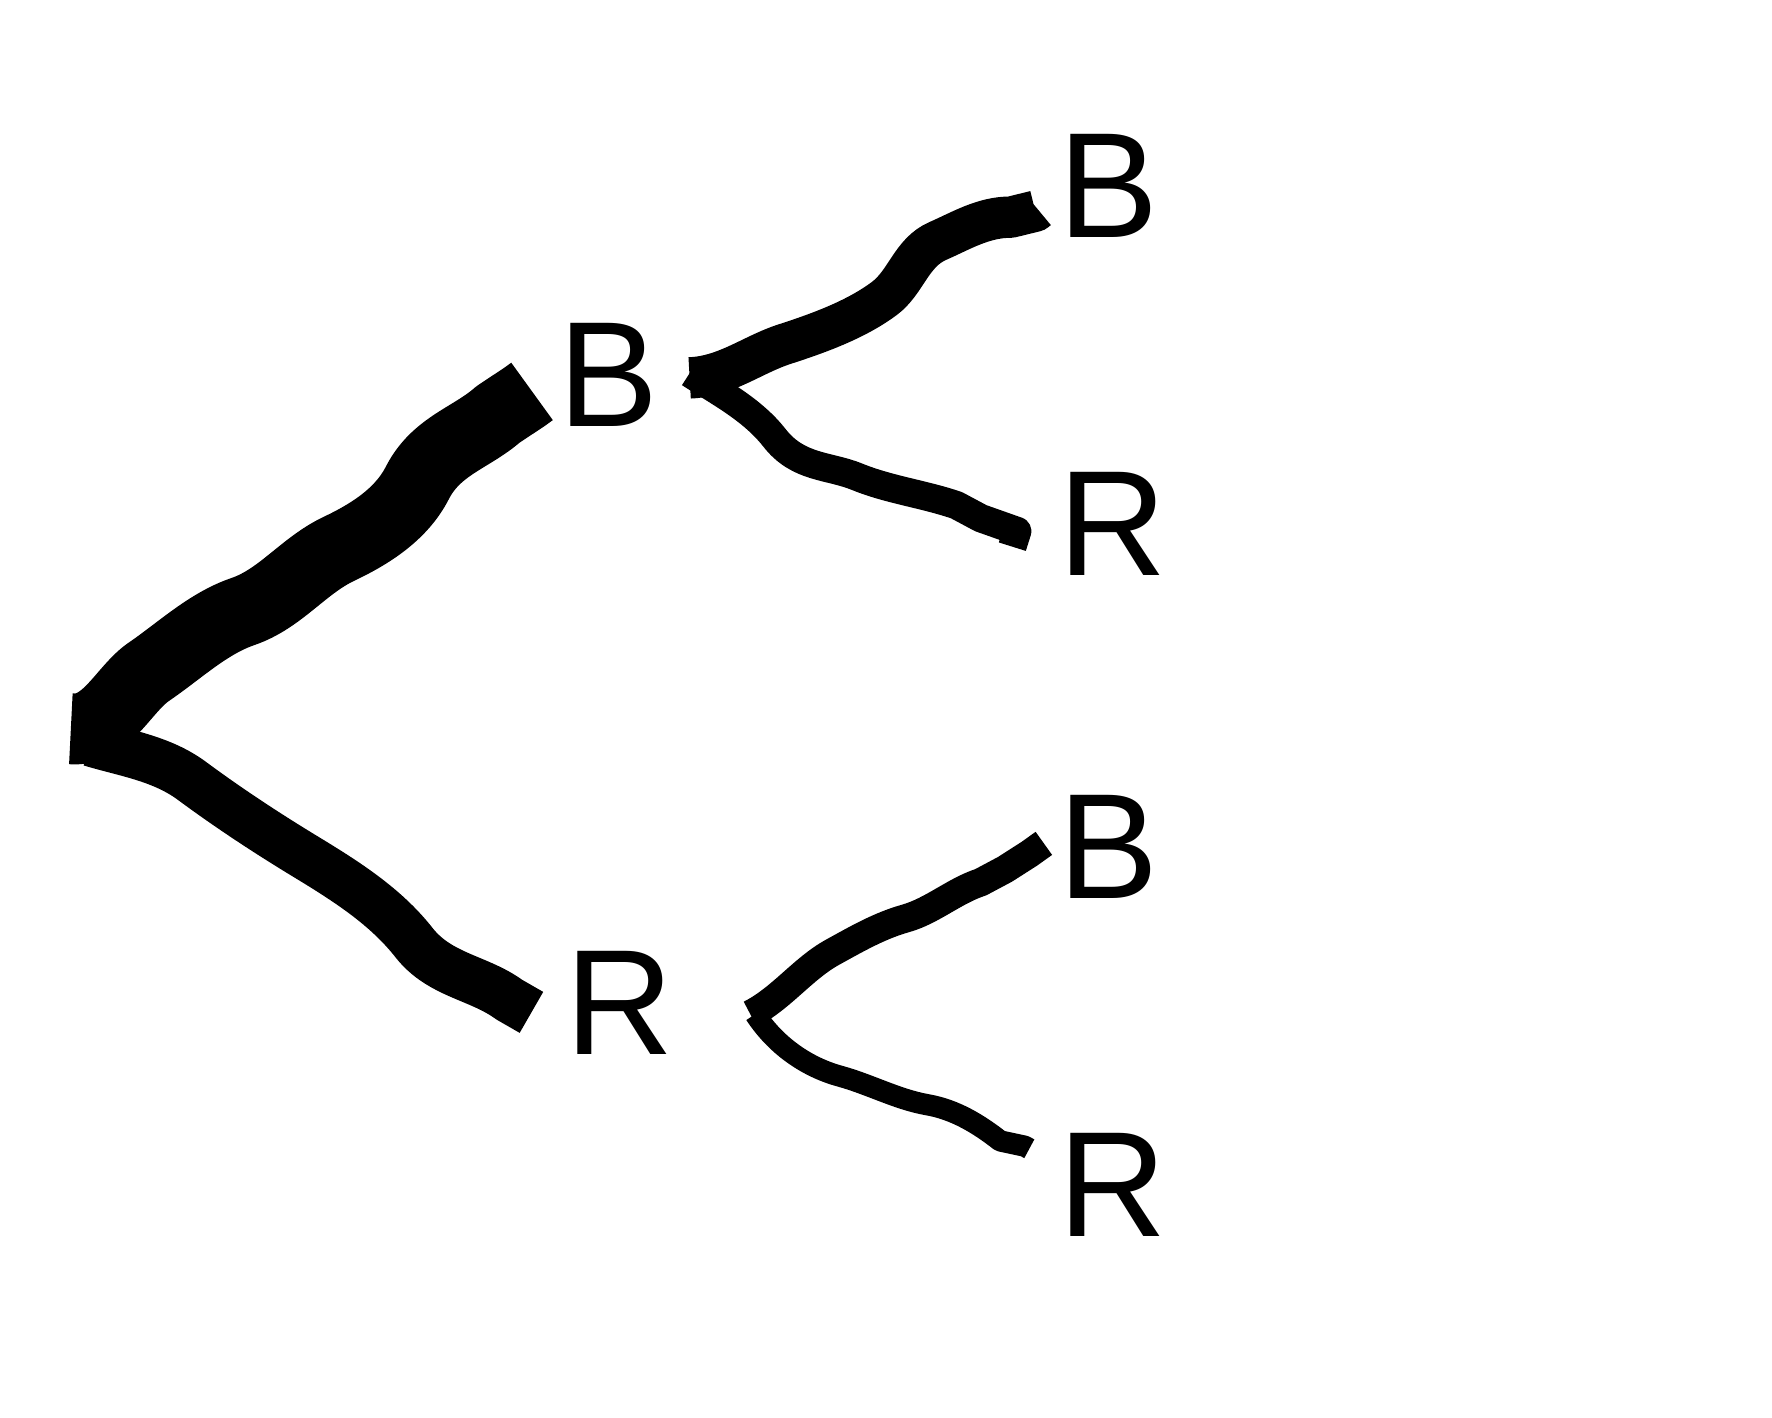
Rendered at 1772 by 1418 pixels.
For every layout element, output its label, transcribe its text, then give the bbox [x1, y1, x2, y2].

text_box R [550, 911, 709, 1120]
text_box R [1043, 431, 1203, 641]
text_box R [1043, 1093, 1203, 1302]
text_box B [544, 283, 671, 492]
text_box B [1043, 94, 1171, 303]
text_box B [1043, 755, 1171, 965]
